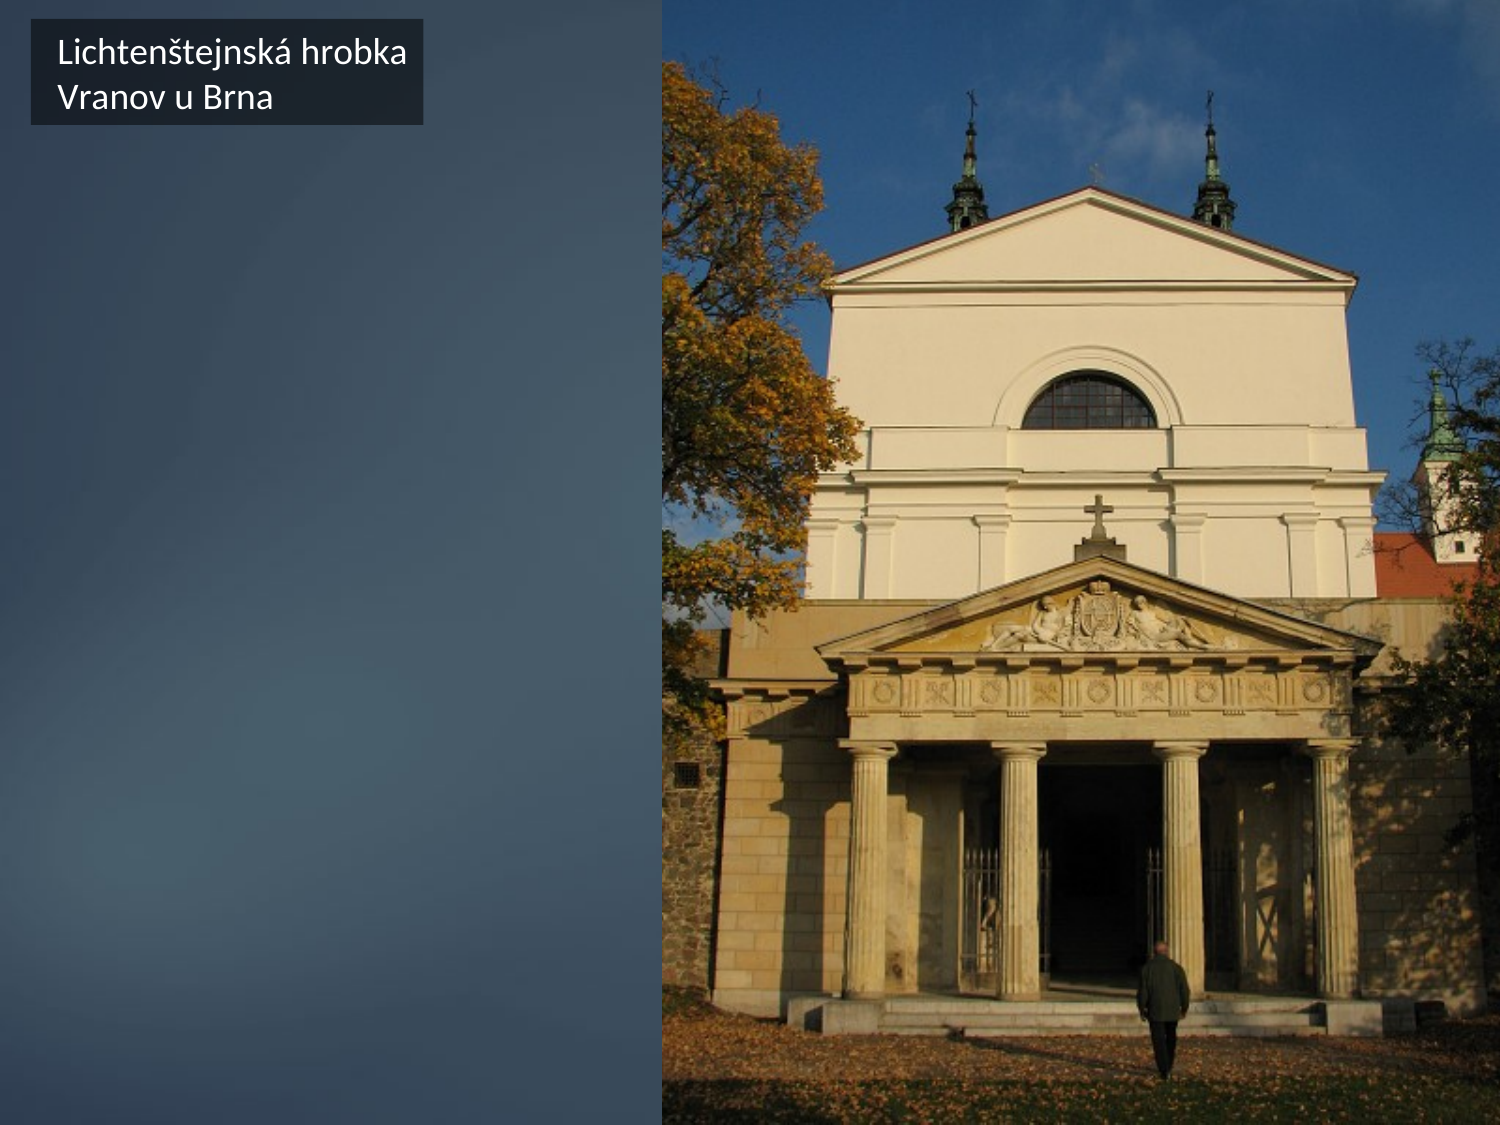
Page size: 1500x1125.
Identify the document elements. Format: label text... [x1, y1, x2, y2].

text_box [30, 18, 42, 125]
text_box Lichtenštejnská hrobka Vranov u Brna [42, 18, 424, 125]
picture [0, 0, 1500, 1125]
